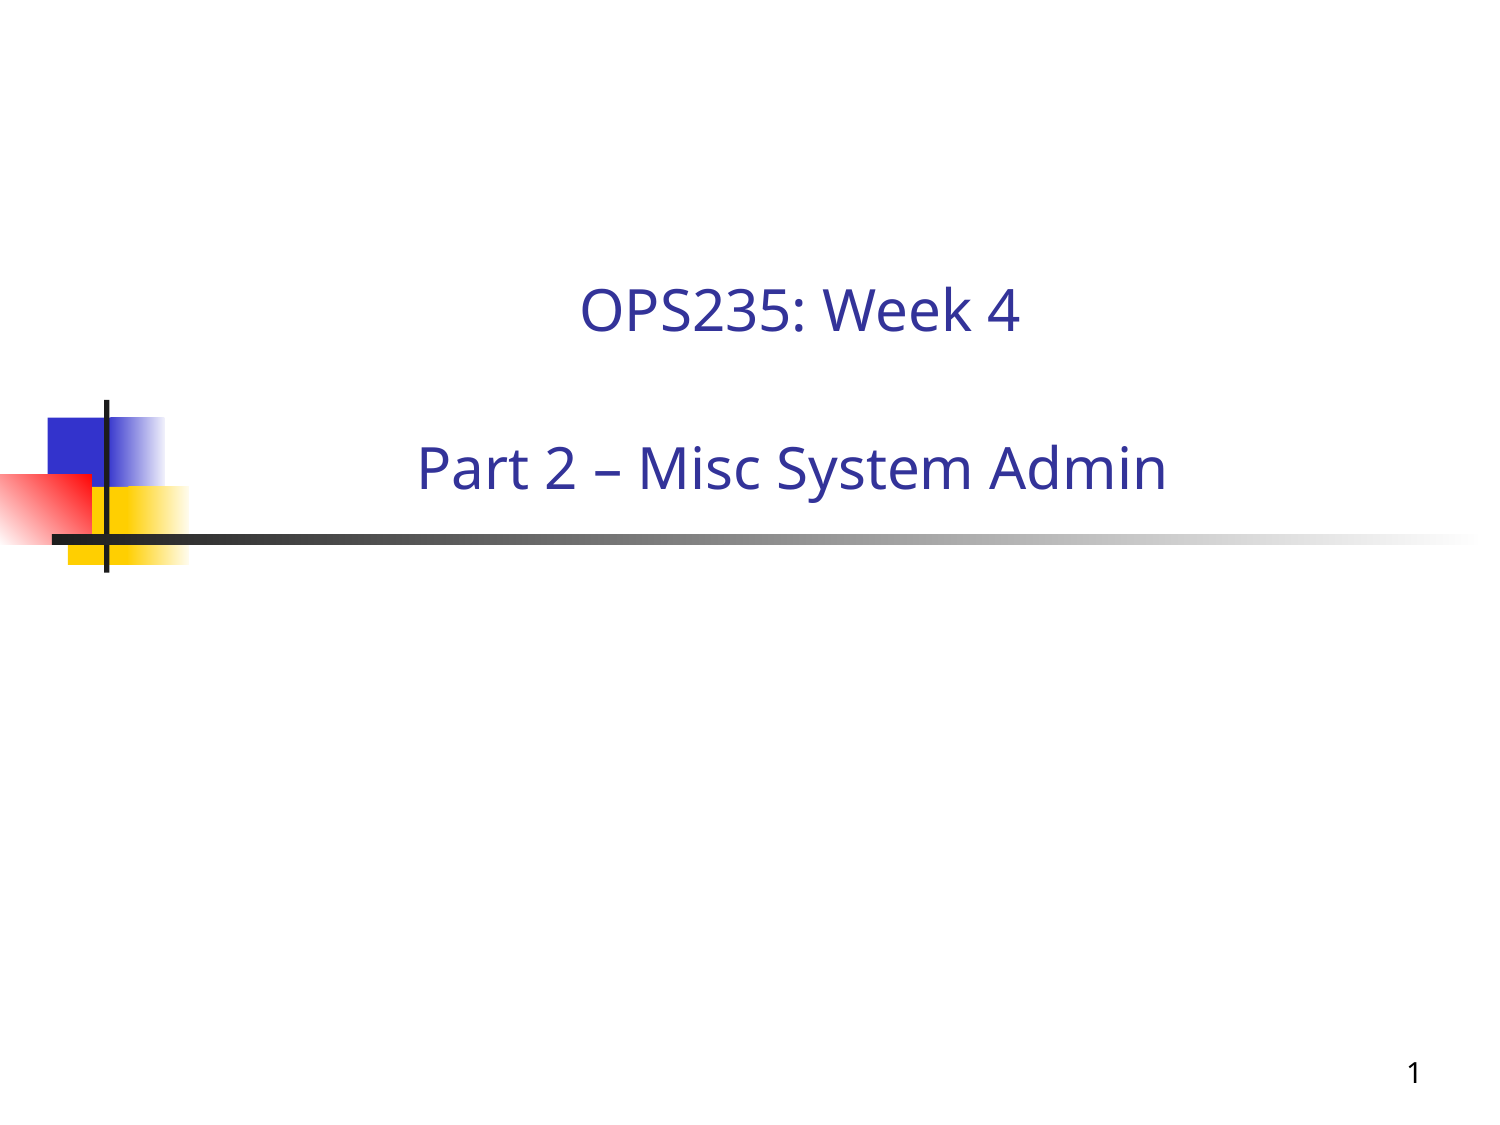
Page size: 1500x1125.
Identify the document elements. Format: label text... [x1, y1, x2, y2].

title OPS235: Week 4 Part 2 – Misc System Admin [162, 259, 1438, 515]
